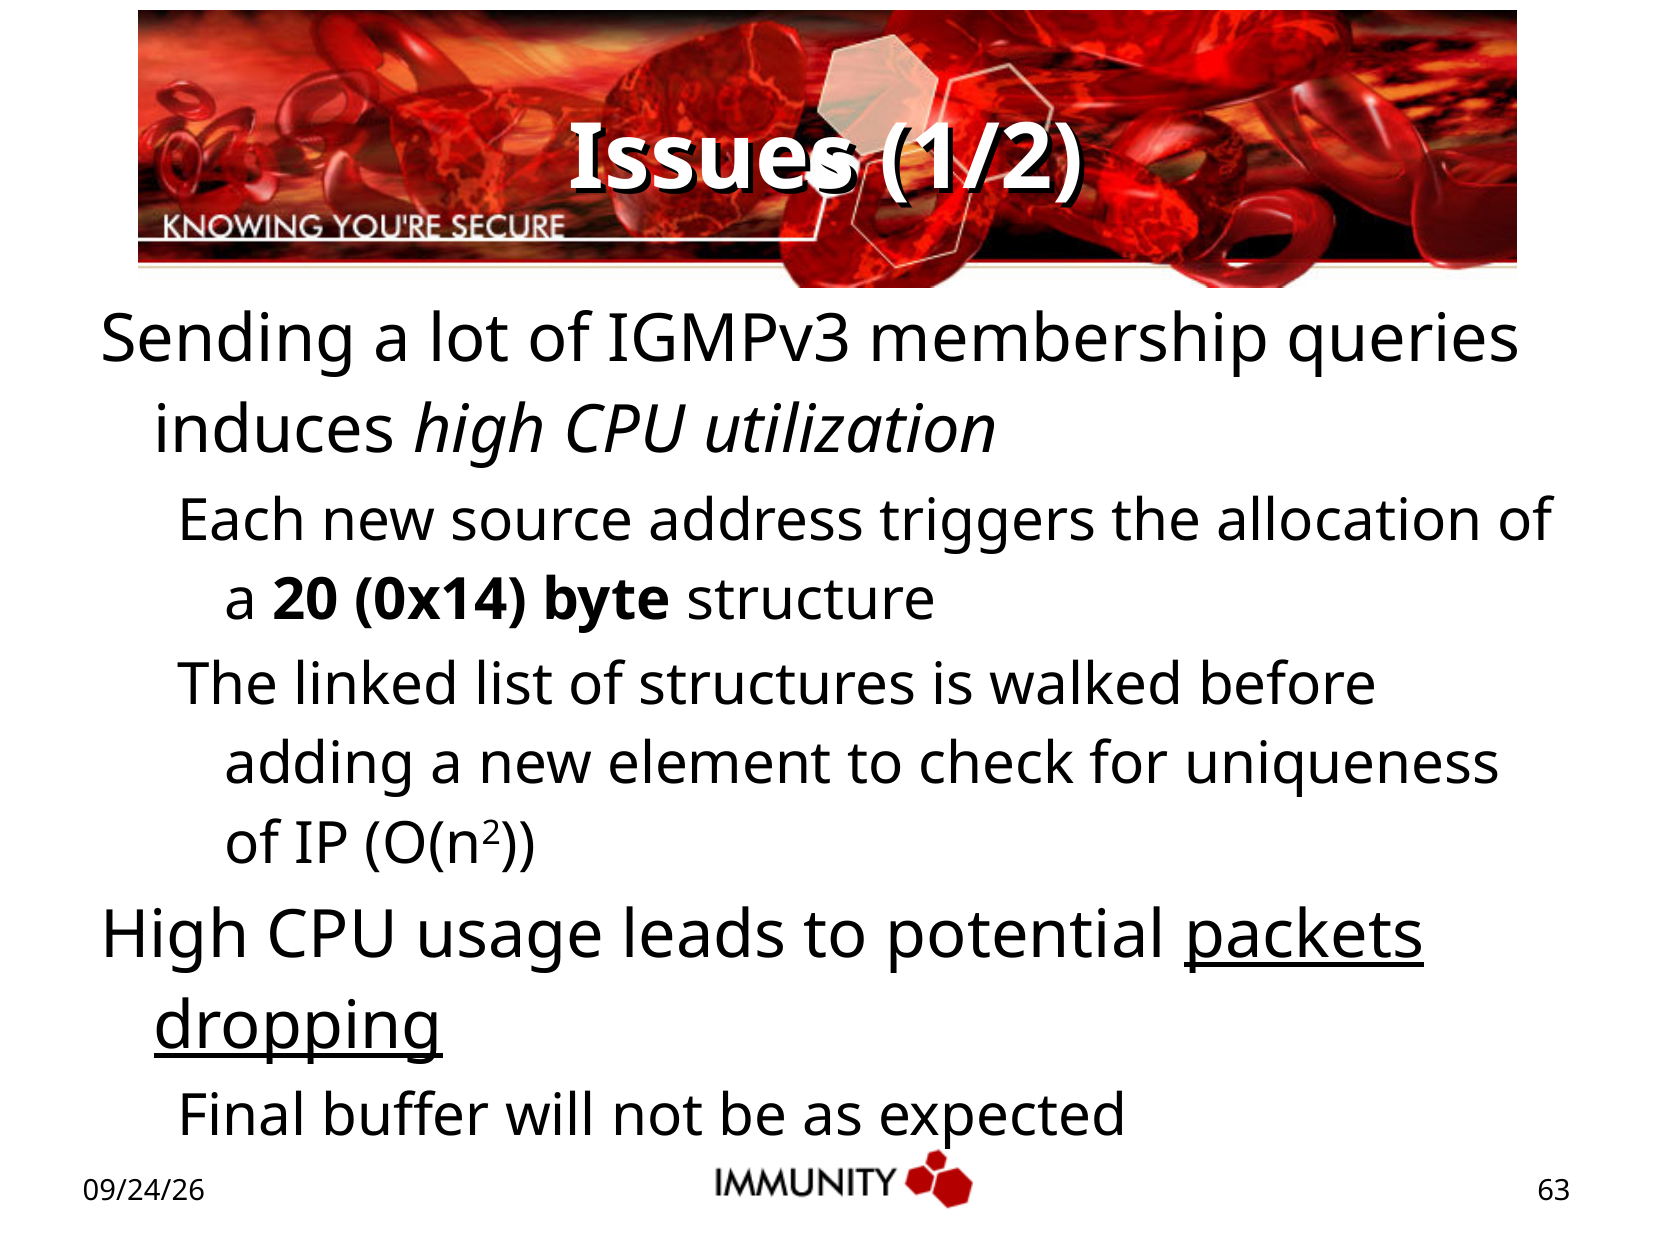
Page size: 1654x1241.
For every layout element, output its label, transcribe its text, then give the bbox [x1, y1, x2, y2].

picture [138, 250, 1517, 288]
title Issues (1/2) [82, 56, 1571, 250]
picture [694, 1130, 984, 1235]
list Sending a lot of IGMPv3 membership queries induces high CPU utilization Each new source address triggers the allocation of a 20 (0x14) byte structure The linked list of structures is walked before adding a new element to check for uniqueness of IP (O(n2)) High CPU usage leads to potential packets dropping Final buffer will not be as expected [82, 290, 1571, 1094]
picture [138, 10, 1517, 56]
